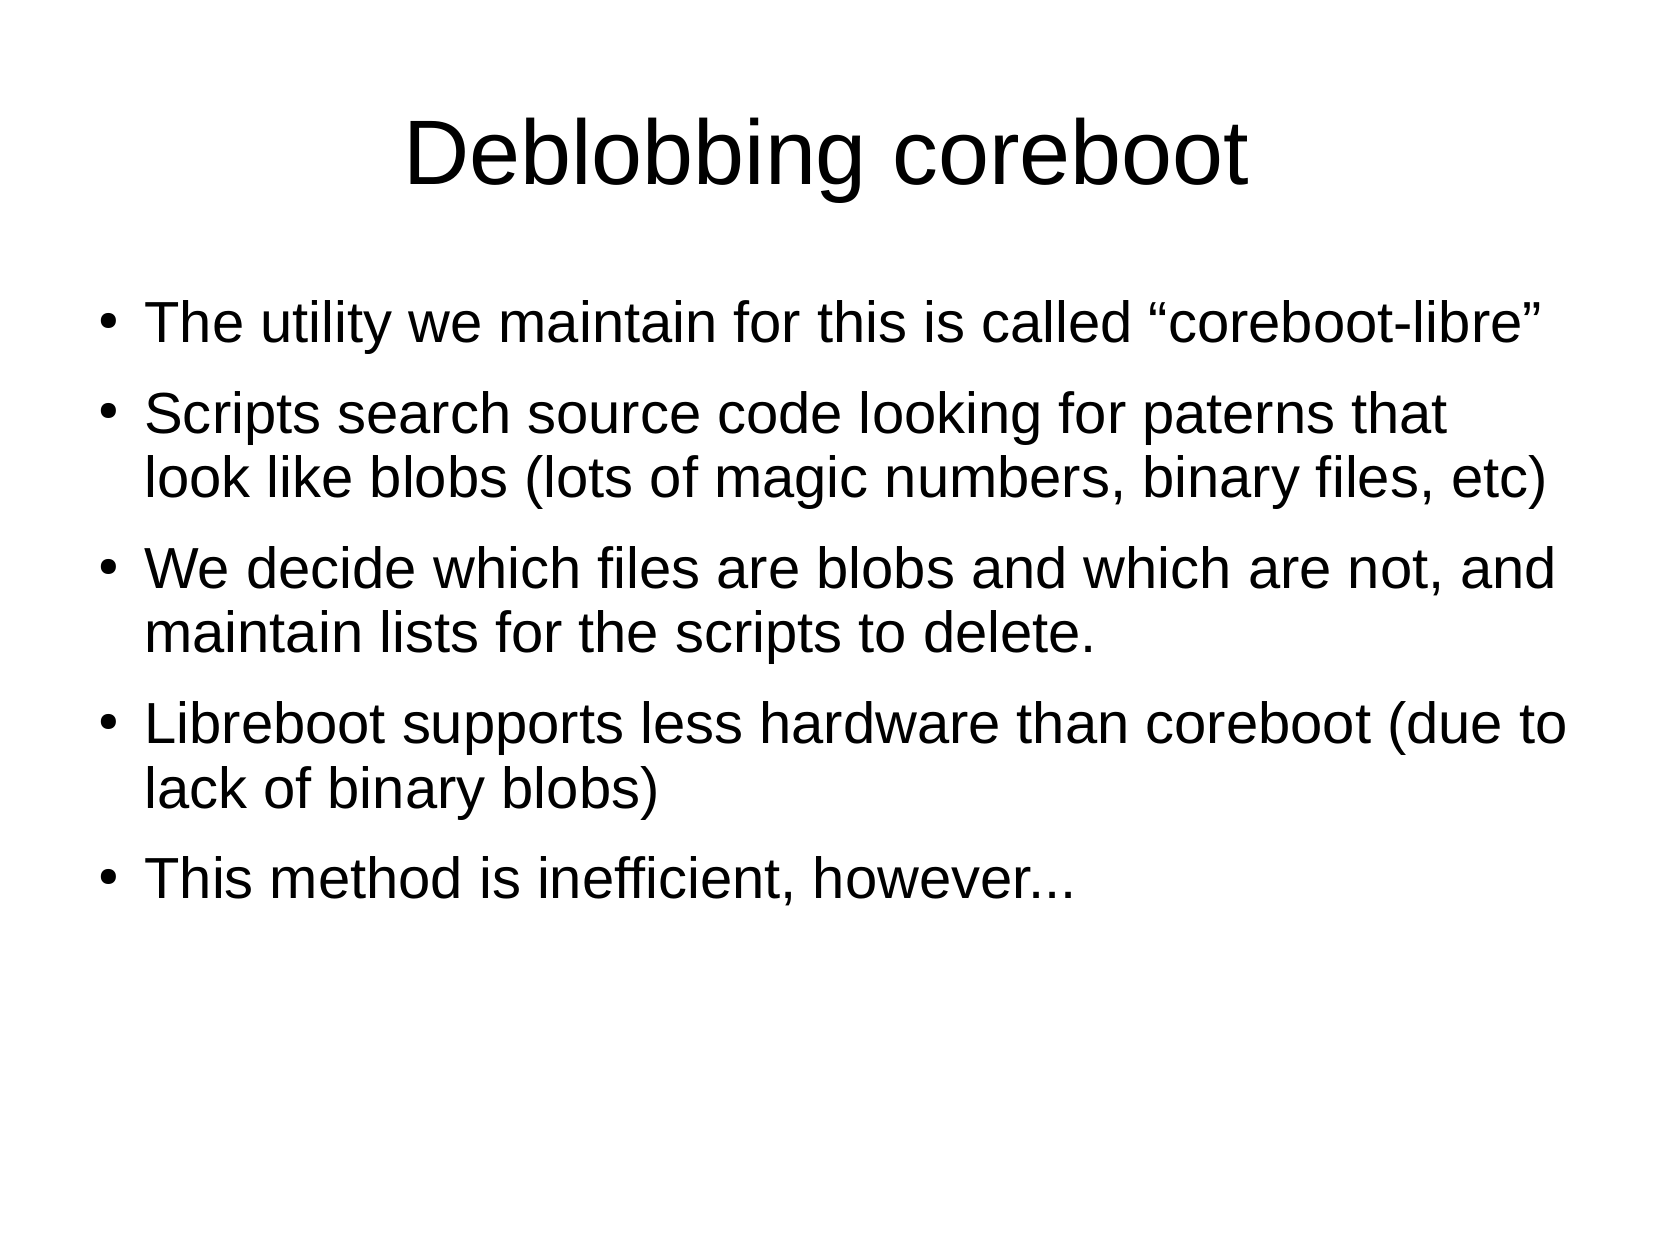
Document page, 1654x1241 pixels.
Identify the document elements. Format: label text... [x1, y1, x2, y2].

list The utility we maintain for this is called “coreboot-libre” Scripts search source code looking for paterns that look like blobs (lots of magic numbers, binary files, etc) We decide which files are blobs and which are not, and maintain lists for the scripts to delete. Libreboot supports less hardware than coreboot (due to lack of binary blobs) This method is inefficient, however... [82, 290, 1571, 1010]
title Deblobbing coreboot [82, 39, 1571, 267]
